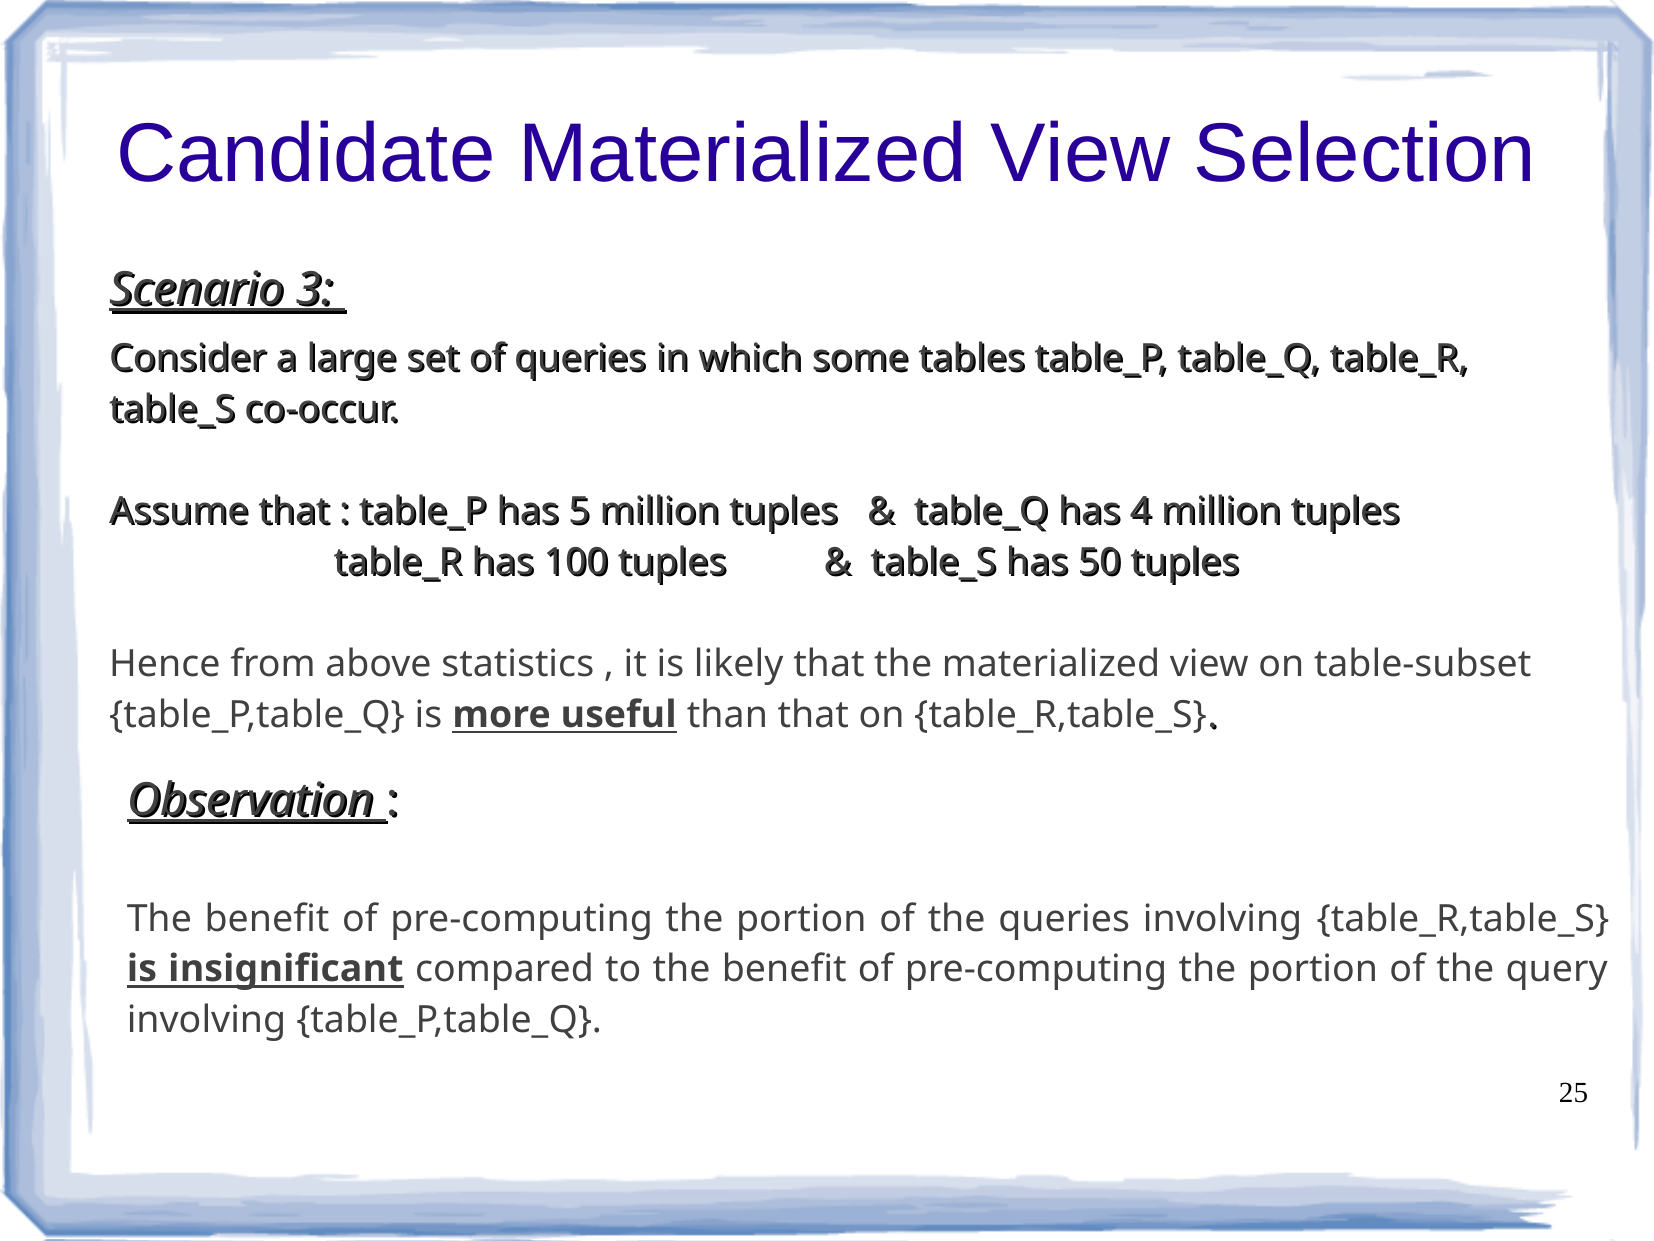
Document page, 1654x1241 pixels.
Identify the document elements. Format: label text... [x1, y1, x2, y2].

title Candidate Materialized View Selection [82, 49, 1571, 257]
text_box Scenario 3: Consider a large set of queries in which some tables table_P, table_Q, table_R, table_S co-occur. Assume that : table_P has 5 million tuples & table_Q has 4 million tuples table_R has 100 tuples & table_S has 50 tuples Hence from above statistics , it is likely that the materialized view on table-subset {table_P,table_Q} is more useful than that on {table_R,table_S}. [94, 248, 1607, 739]
text_box Observation : The benefit of pre-computing the portion of the queries involving {table_R,table_S} is insignificant compared to the benefit of pre-computing the portion of the query involving {table_P,table_Q}. [112, 758, 1625, 1054]
picture [0, 0, 1654, 1241]
